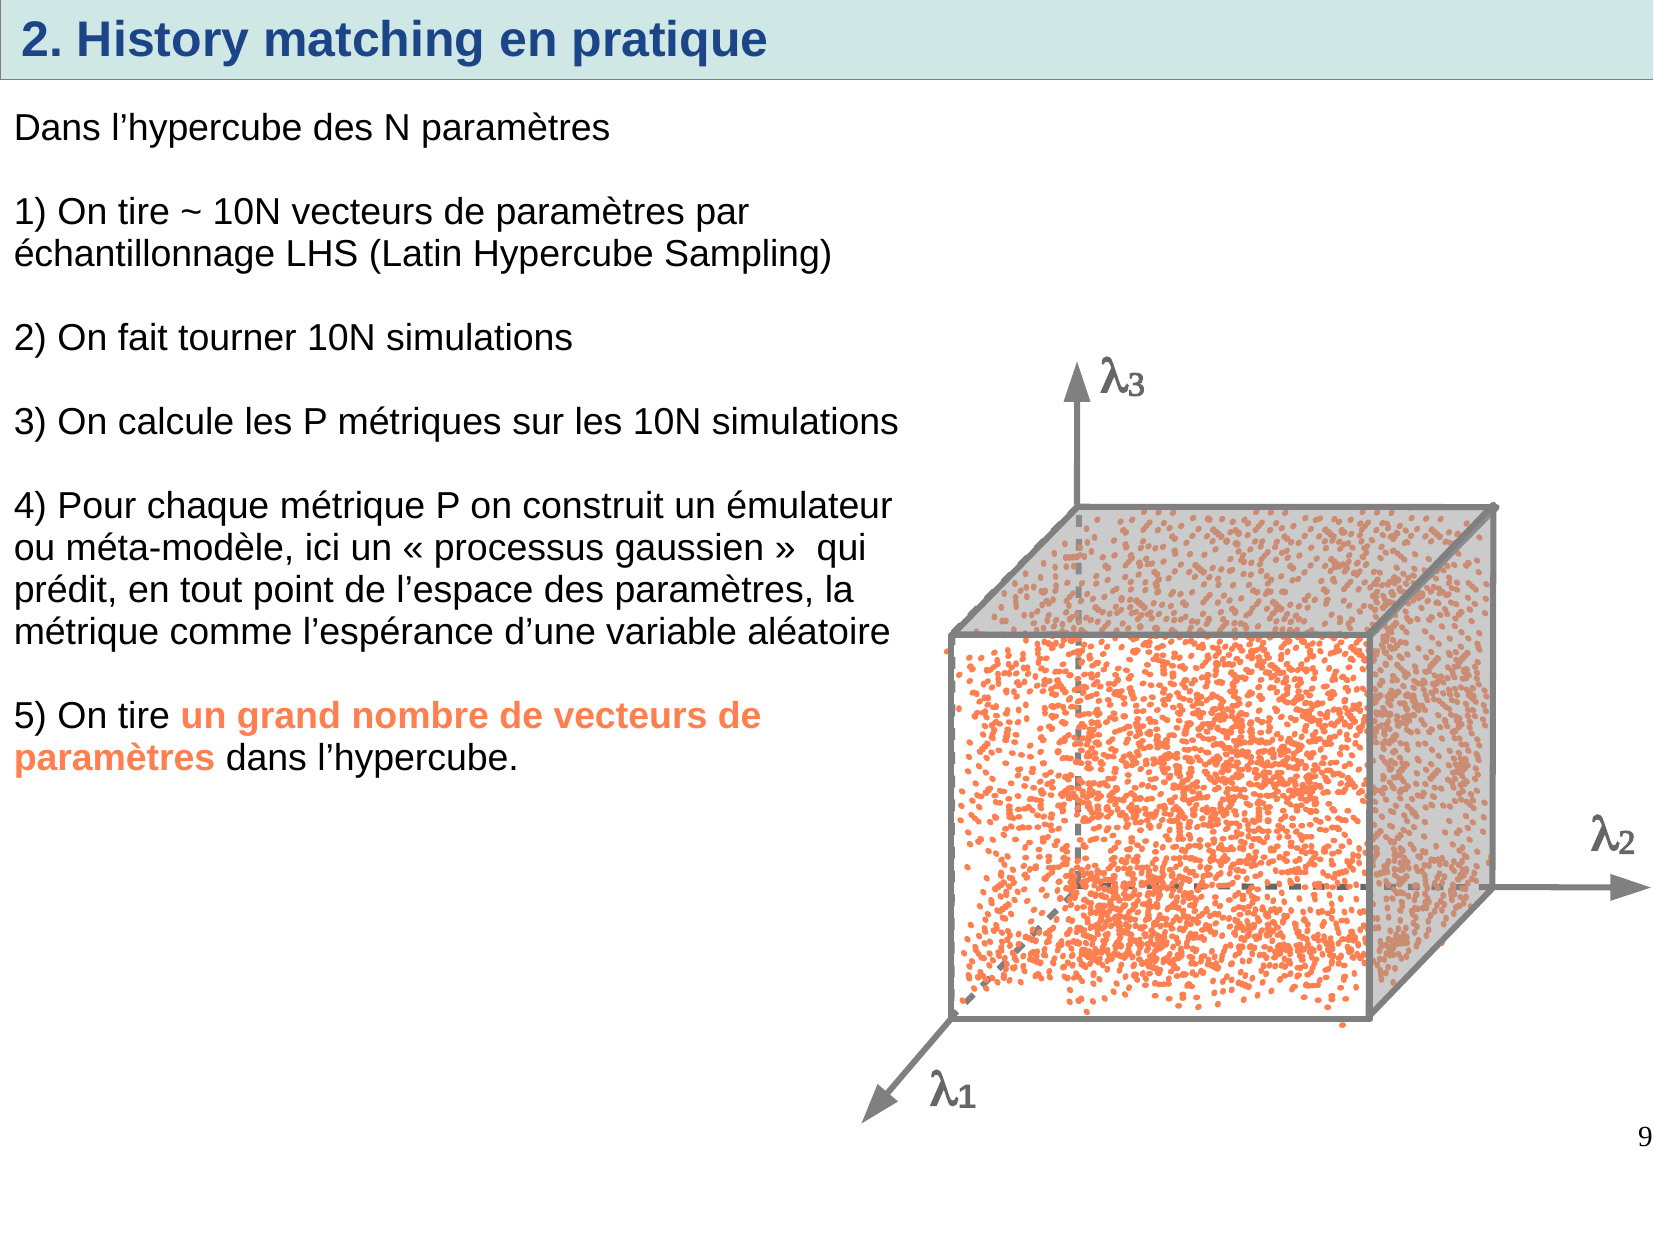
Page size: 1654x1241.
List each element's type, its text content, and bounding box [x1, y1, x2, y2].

text_box [1101, 995, 1108, 1002]
text_box [1157, 791, 1164, 798]
text_box [1176, 638, 1207, 652]
text_box [1210, 977, 1217, 985]
text_box [1118, 643, 1125, 651]
text_box [1020, 862, 1039, 881]
text_box [993, 850, 1011, 868]
text_box [1240, 996, 1247, 1003]
text_box [1046, 968, 1053, 981]
text_box [1289, 983, 1298, 993]
text_box [1337, 984, 1345, 991]
text_box [1252, 870, 1264, 880]
text_box [1002, 707, 1011, 717]
text_box [1351, 969, 1358, 977]
text_box [1002, 687, 1010, 696]
text_box [985, 847, 992, 855]
text_box [976, 803, 983, 811]
text_box [966, 654, 973, 661]
text_box [989, 836, 996, 843]
text_box [1017, 978, 1024, 986]
text_box [1027, 918, 1035, 925]
text_box [971, 985, 978, 992]
text_box [1350, 814, 1361, 825]
text_box [1321, 638, 1356, 664]
text_box [968, 812, 982, 825]
text_box [1348, 638, 1367, 664]
text_box [966, 957, 976, 970]
text_box [966, 678, 973, 685]
text_box [979, 731, 987, 738]
text_box [964, 935, 971, 943]
text_box [986, 813, 1000, 826]
text_box [1030, 906, 1038, 913]
text_box [1357, 908, 1367, 916]
text_box [980, 649, 1026, 691]
text_box [1105, 665, 1128, 707]
text_box [1067, 986, 1074, 994]
text_box [1193, 994, 1201, 1001]
text_box [1337, 895, 1344, 903]
text_box [1324, 815, 1332, 822]
text_box [1195, 1003, 1202, 1010]
text_box [1054, 638, 1367, 988]
text_box [1104, 697, 1114, 708]
text_box [1341, 760, 1354, 770]
text_box [1066, 998, 1073, 1006]
text_box [1086, 652, 1101, 669]
text_box [1033, 661, 1110, 711]
text_box [1061, 970, 1085, 985]
text_box [969, 785, 1008, 806]
text_box [1312, 880, 1323, 891]
text_box [1130, 638, 1189, 677]
text_box [1320, 841, 1367, 891]
text_box l1 [915, 1052, 992, 1124]
text_box [1012, 732, 1020, 738]
text_box [1243, 875, 1250, 883]
text_box [977, 654, 985, 662]
text_box [1022, 854, 1030, 861]
text_box [1011, 678, 1028, 700]
text_box [1000, 823, 1033, 838]
text_box [1034, 638, 1095, 674]
text_box [1050, 955, 1058, 967]
text_box [1151, 841, 1166, 855]
text_box [1259, 979, 1266, 986]
text_box l2 [1576, 807, 1651, 869]
text_box [1310, 891, 1318, 903]
text_box [1011, 739, 1019, 745]
text_box [1184, 981, 1196, 990]
text_box [1037, 748, 1044, 755]
text_box [1268, 987, 1275, 995]
text_box [1326, 891, 1333, 899]
text_box [1325, 800, 1338, 814]
text_box [1018, 752, 1025, 758]
text_box [1314, 997, 1322, 1004]
text_box [1171, 650, 1183, 661]
text_box [983, 874, 990, 882]
text_box [1141, 669, 1154, 678]
text_box [1353, 685, 1367, 697]
text_box [1054, 887, 1064, 902]
text_box [1002, 726, 1012, 744]
text_box [1039, 760, 1048, 767]
text_box [1357, 922, 1367, 934]
text_box [1110, 988, 1117, 995]
text_box [991, 869, 1017, 900]
text_box [1264, 817, 1272, 825]
text_box [1053, 916, 1060, 923]
text_box [975, 763, 983, 770]
text_box [1038, 909, 1046, 916]
text_box [1142, 838, 1150, 844]
text_box [1012, 836, 1019, 843]
text_box [1076, 835, 1108, 850]
text_box [1301, 884, 1309, 891]
text_box [1175, 1002, 1183, 1009]
text_box [966, 841, 974, 848]
text_box [1355, 766, 1363, 773]
text_box [1005, 803, 1023, 822]
text_box [1023, 701, 1029, 709]
text_box [1228, 960, 1235, 968]
text_box [1041, 838, 1071, 882]
text_box [1278, 889, 1285, 897]
text_box [1353, 895, 1360, 903]
text_box [1220, 987, 1226, 995]
text_box [1014, 886, 1028, 896]
text_box [1095, 698, 1103, 704]
text_box [1103, 710, 1119, 725]
text_box [1302, 974, 1330, 989]
text_box [1113, 980, 1120, 987]
text_box [1328, 992, 1336, 1003]
text_box l3 [1085, 350, 1160, 411]
text_box [976, 712, 1003, 762]
text_box [1126, 656, 1134, 663]
text_box [1036, 725, 1044, 732]
text_box [1228, 986, 1235, 994]
text_box [1026, 742, 1034, 749]
text_box [1075, 995, 1085, 1005]
text_box [1154, 643, 1166, 651]
text_box [976, 903, 983, 910]
text_box [972, 921, 1057, 986]
text_box [976, 925, 989, 940]
text_box [1220, 973, 1252, 991]
text_box [1054, 706, 1119, 773]
text_box [1103, 825, 1117, 839]
text_box [1041, 702, 1070, 727]
text_box [959, 997, 966, 1004]
text_box [1211, 989, 1218, 997]
text_box [1113, 824, 1121, 831]
text_box [1124, 772, 1132, 785]
text_box [1023, 897, 1031, 904]
text_box [1254, 991, 1261, 999]
text_box [994, 896, 1018, 922]
text_box [1214, 1000, 1221, 1008]
text_box [1342, 996, 1350, 1002]
text_box [1015, 769, 1056, 821]
text_box [1335, 815, 1349, 824]
text_box [1319, 919, 1327, 929]
text_box [966, 739, 973, 746]
text_box [981, 938, 994, 947]
text_box [1307, 906, 1314, 914]
text_box [1173, 725, 1181, 731]
text_box [1237, 968, 1256, 982]
text_box [1055, 878, 1063, 885]
text_box [1145, 715, 1159, 725]
text_box [1032, 971, 1045, 982]
text_box [1181, 720, 1194, 737]
text_box [1320, 683, 1338, 701]
text_box [1276, 880, 1283, 888]
text_box [964, 864, 971, 871]
text_box [1123, 667, 1134, 682]
text_box [1361, 869, 1367, 877]
text_box [1005, 647, 1012, 659]
text_box [1061, 817, 1069, 824]
text_box [1339, 1022, 1346, 1028]
text_box [1359, 665, 1367, 673]
text_box [1022, 775, 1030, 782]
text_box [1159, 714, 1171, 723]
text_box [1121, 984, 1132, 998]
text_box [1009, 866, 1016, 874]
text_box [975, 835, 985, 845]
text_box [1281, 898, 1288, 906]
text_box [1345, 664, 1353, 671]
text_box [1151, 992, 1159, 999]
text_box [972, 780, 979, 787]
text_box [1015, 706, 1022, 714]
text_box [1045, 723, 1056, 732]
text_box 2. History matching en pratique [6, 3, 877, 75]
text_box [1034, 821, 1062, 845]
text_box [1037, 734, 1047, 744]
text_box [956, 671, 963, 678]
text_box [1188, 652, 1195, 660]
text_box [1337, 744, 1350, 758]
text_box [1341, 906, 1355, 916]
text_box [982, 910, 991, 923]
text_box [980, 888, 987, 896]
text_box [958, 802, 965, 809]
text_box [1090, 824, 1103, 832]
text_box [1300, 994, 1308, 1001]
text_box [1020, 664, 1039, 681]
text_box [1083, 1008, 1090, 1016]
text_box [1344, 807, 1352, 814]
text_box [1099, 651, 1107, 657]
text_box [1090, 970, 1103, 987]
text_box [1027, 753, 1034, 760]
text_box [1136, 827, 1145, 834]
text_box [1321, 837, 1346, 868]
text_box [1035, 846, 1043, 853]
text_box [1089, 998, 1096, 1005]
text_box [965, 972, 973, 982]
text_box [1015, 940, 1022, 948]
text_box [1140, 694, 1156, 708]
text_box [1055, 772, 1075, 783]
text_box [961, 950, 968, 957]
text_box [1008, 750, 1016, 756]
text_box [1028, 765, 1037, 776]
text_box [1127, 638, 1140, 643]
text_box [1317, 648, 1324, 655]
text_box [1005, 795, 1013, 802]
text_box [988, 896, 995, 907]
text_box [965, 753, 973, 760]
text_box [1316, 824, 1353, 846]
text_box [964, 768, 972, 775]
text_box [1098, 638, 1111, 650]
text_box [1065, 916, 1076, 925]
text_box [1162, 638, 1175, 645]
text_box Dans l’hypercube des N paramètres 1) On tire ~ 10N vecteurs de paramètres par échantillonnage LHS (Latin Hypercube Sampling) 2) On fait tourner 10N simulations 3) On calcule les P métriques sur les 10N simulations 4) Pour chaque métrique P on construit un émulateur ou méta-modèle, ici un « processus gaussien » qui prédit, en tout point de l’espace des paramètres, la métrique comme l’espérance d’une variable aléatoire 5) On tire un grand nombre de vecteurs de paramètres dans l’hypercube. [0, 98, 946, 969]
text_box [1014, 766, 1024, 779]
text_box [1005, 719, 1013, 725]
text_box [983, 985, 990, 992]
text_box [1026, 688, 1034, 695]
text_box [0, 0, 1653, 80]
text_box [1167, 670, 1178, 688]
text_box [1035, 854, 1043, 860]
text_box [1120, 713, 1128, 720]
text_box [956, 705, 962, 713]
text_box [1038, 886, 1050, 899]
text_box [1326, 665, 1357, 695]
text_box [1348, 752, 1356, 759]
text_box [955, 504, 1497, 1013]
text_box [1324, 1004, 1332, 1011]
text_box [1014, 793, 1022, 799]
text_box [957, 817, 964, 824]
text_box [1272, 807, 1324, 887]
text_box [967, 921, 974, 929]
text_box [1179, 991, 1187, 1001]
text_box [1340, 973, 1349, 983]
text_box [1122, 973, 1129, 980]
text_box [1002, 760, 1010, 766]
text_box [1353, 983, 1359, 991]
text_box [1162, 826, 1173, 843]
text_box [965, 829, 972, 836]
text_box [1021, 783, 1029, 789]
text_box [982, 769, 996, 782]
text_box [1165, 995, 1173, 1002]
text_box [1267, 843, 1281, 854]
text_box [966, 663, 976, 673]
text_box [1014, 719, 1022, 726]
text_box [1007, 780, 1015, 787]
text_box [1020, 962, 1028, 975]
text_box [1264, 879, 1271, 886]
text_box [1296, 895, 1303, 903]
text_box [958, 788, 966, 795]
text_box [1023, 715, 1030, 723]
text_box [1139, 680, 1155, 689]
text_box [969, 689, 1000, 721]
text_box [1022, 839, 1033, 851]
